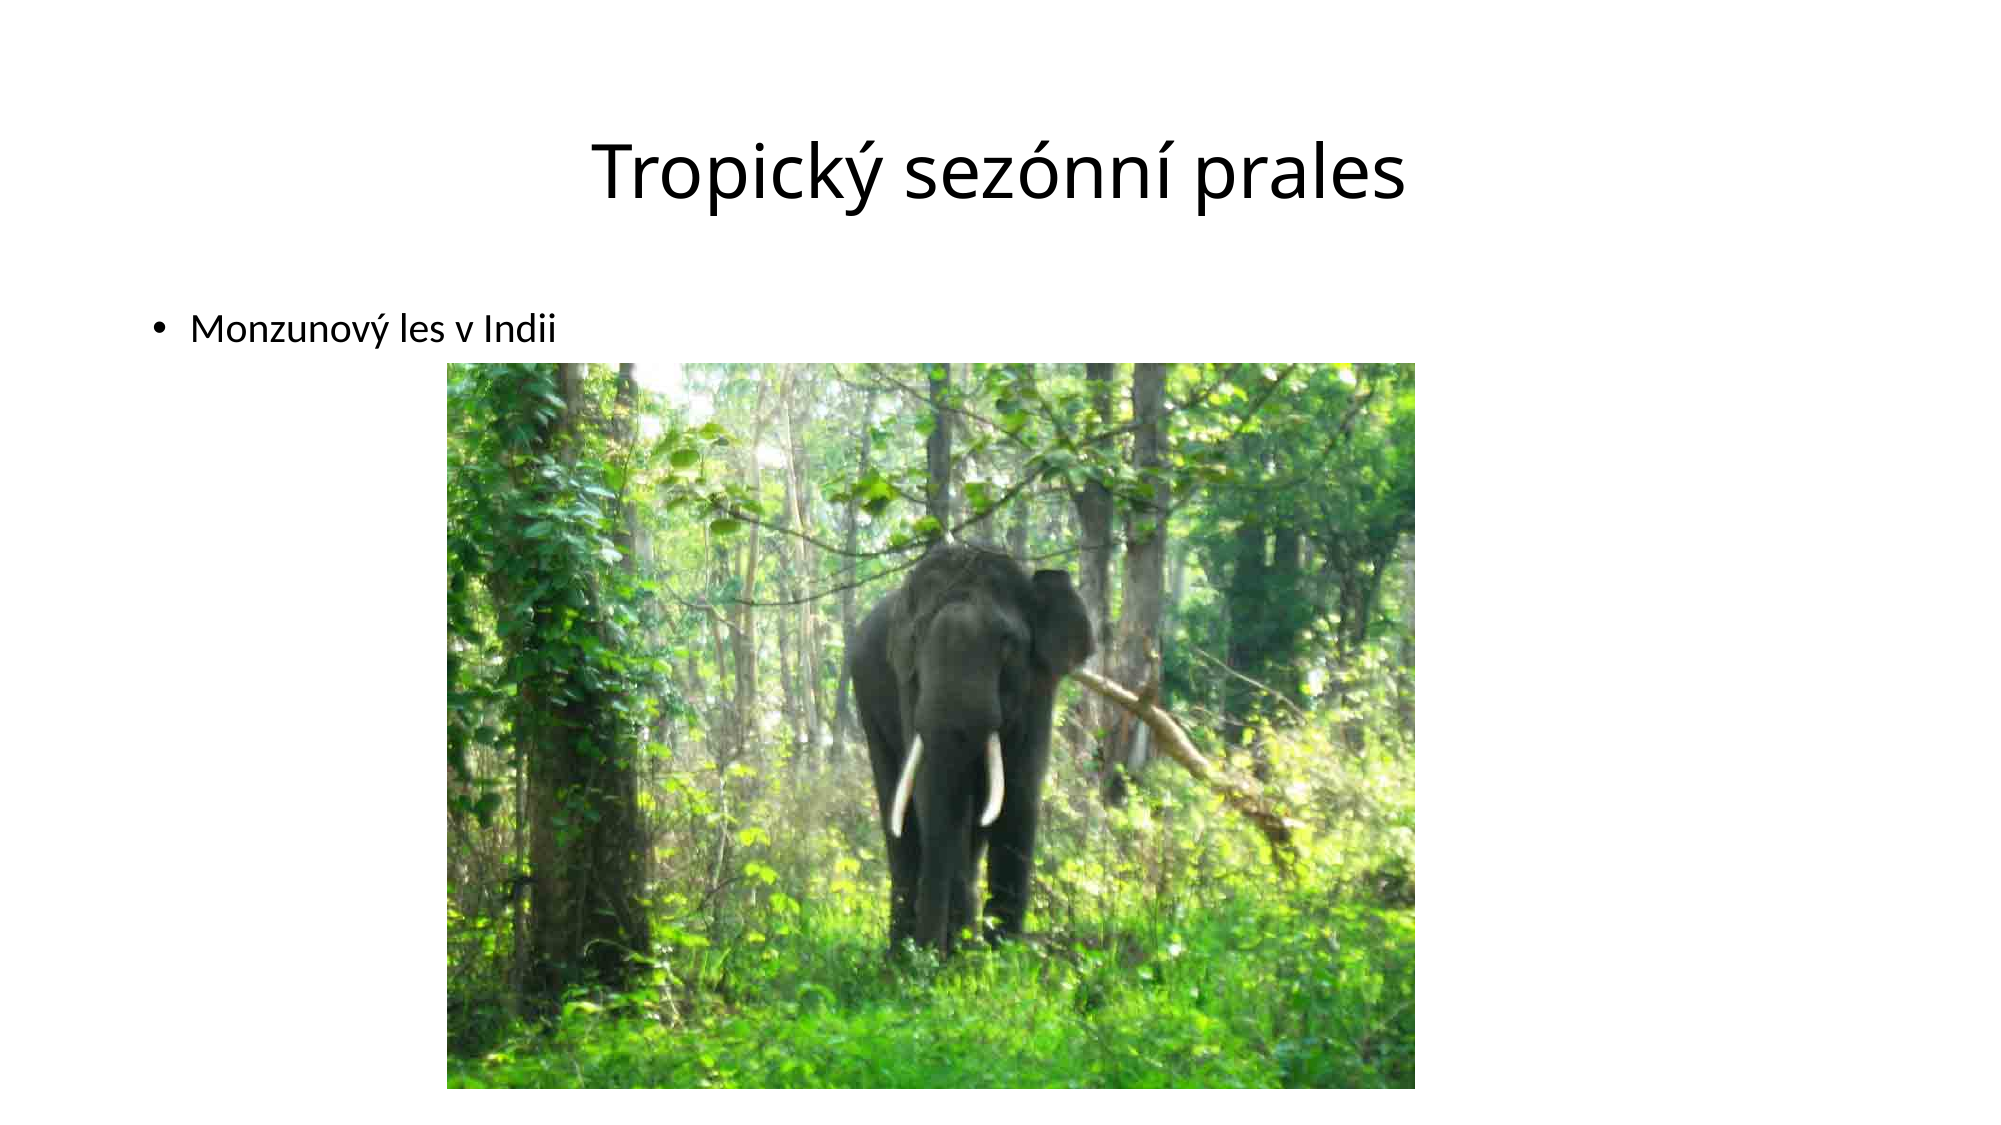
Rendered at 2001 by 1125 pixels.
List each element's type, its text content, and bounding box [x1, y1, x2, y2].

title Tropický sezónní prales [137, 59, 1863, 278]
picture [447, 363, 1415, 1089]
list Monzunový les v Indii [137, 299, 1863, 1014]
